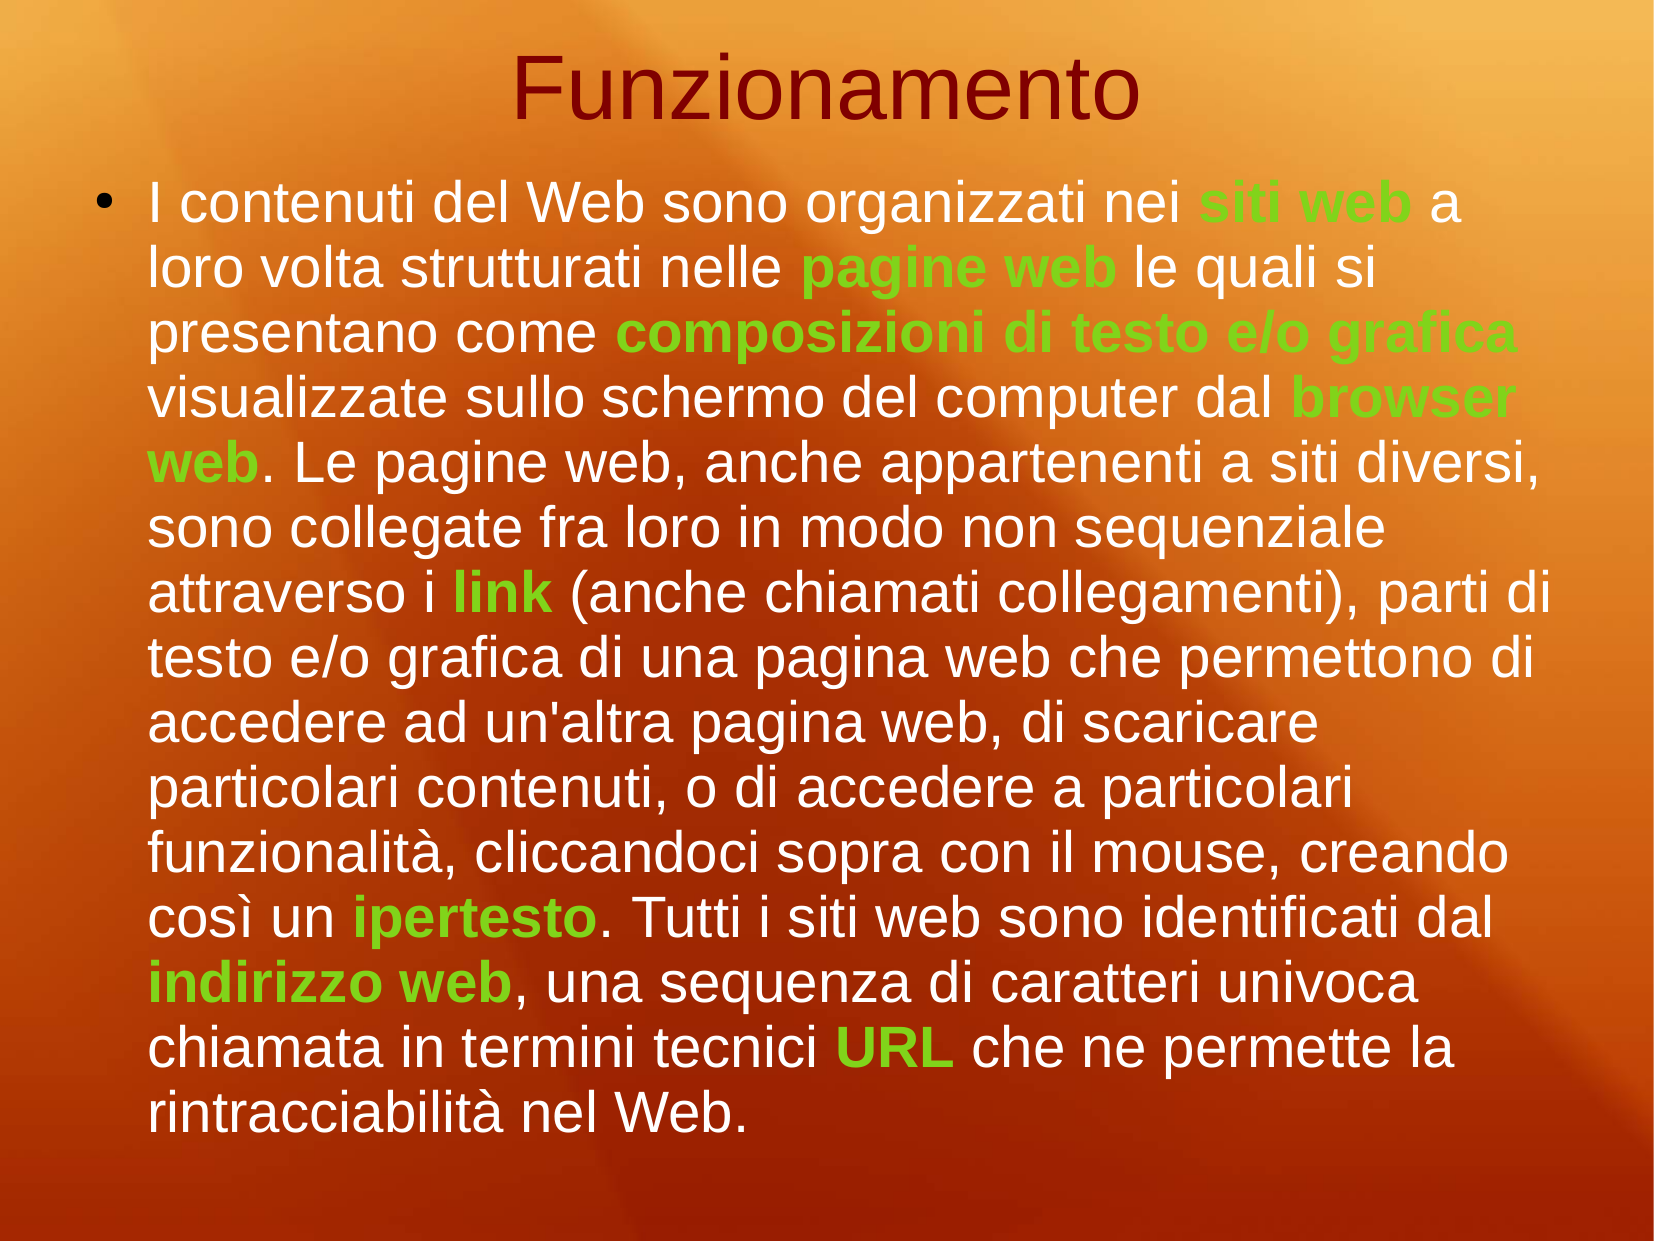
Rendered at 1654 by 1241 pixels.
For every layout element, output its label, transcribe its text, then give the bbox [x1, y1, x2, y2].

picture [0, 0, 1654, 1241]
list I contenuti del Web sono organizzati nei siti web a loro volta strutturati nelle pagine web le quali si presentano come composizioni di testo e/o grafica visualizzate sullo schermo del computer dal browser web. Le pagine web, anche appartenenti a siti diversi, sono collegate fra loro in modo non sequenziale attraverso i link (anche chiamati collegamenti), parti di testo e/o grafica di una pagina web che permettono di accedere ad un'altra pagina web, di scaricare particolari contenuti, o di accedere a particolari funzionalità, cliccandoci sopra con il mouse, creando così un ipertesto. Tutti i siti web sono identificati dal indirizzo web, una sequenza di caratteri univoca chiamata in termini tecnici URL che ne permette la rintracciabilità nel Web. [76, 169, 1565, 1145]
title Funzionamento [82, 36, 1571, 153]
